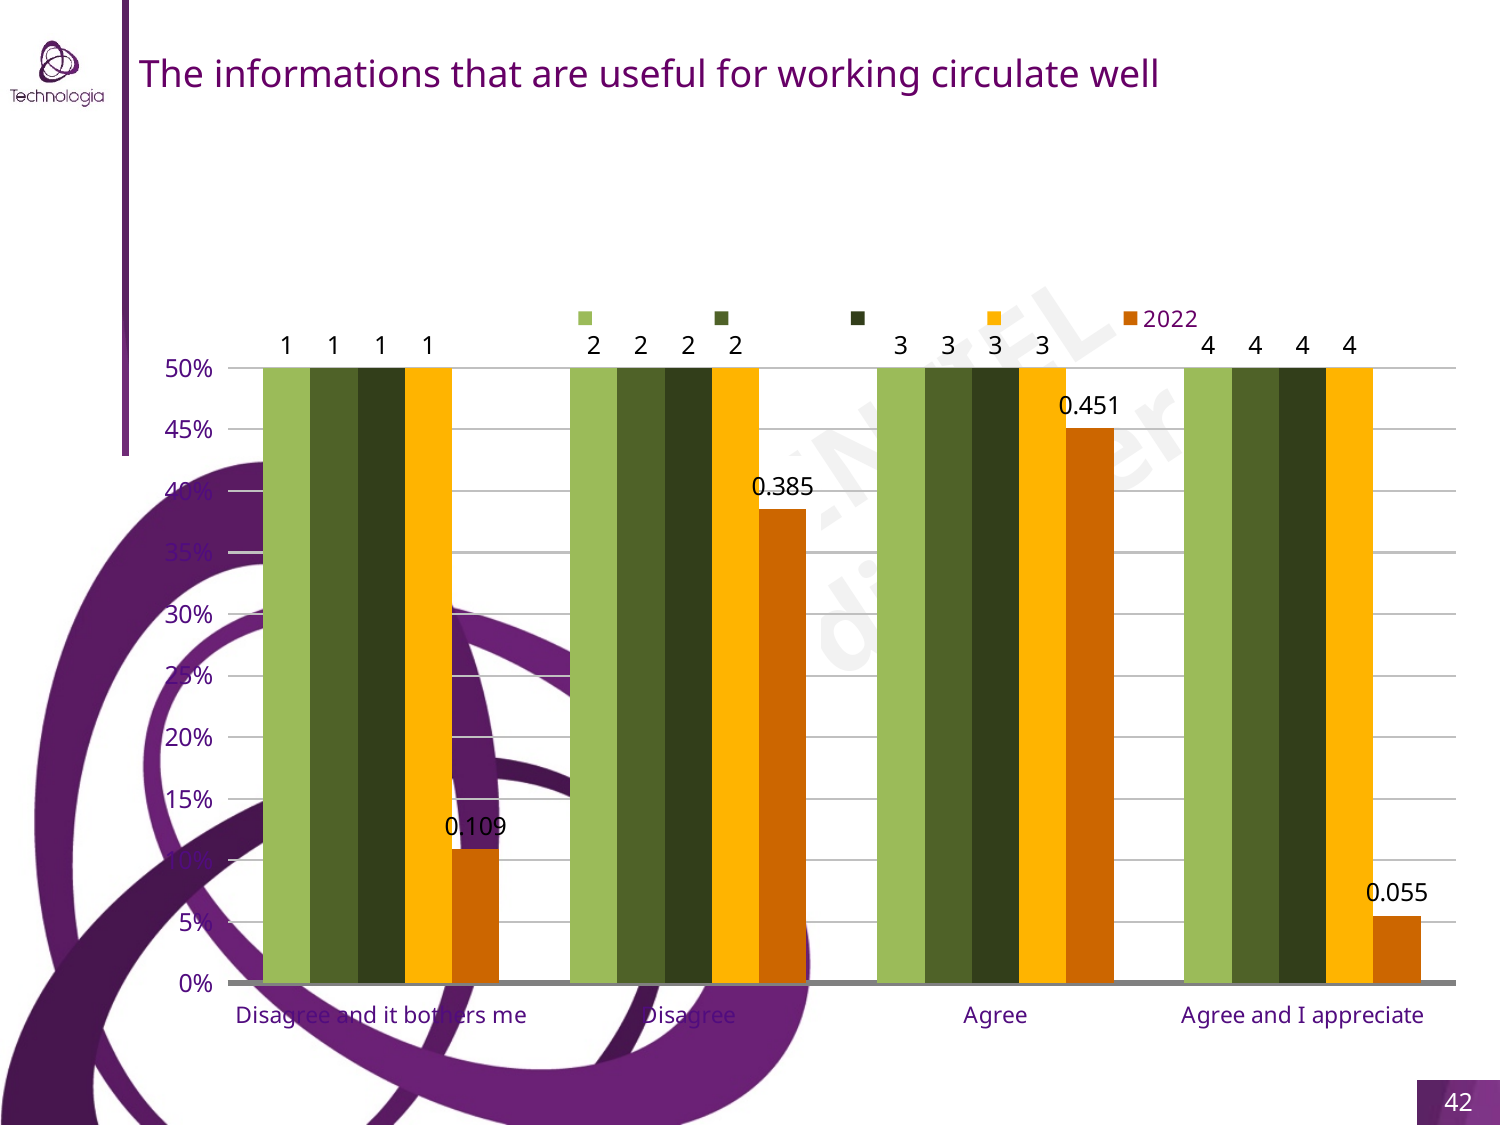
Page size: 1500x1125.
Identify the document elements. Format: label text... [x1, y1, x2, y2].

picture [1417, 1080, 1500, 1125]
picture [0, 0, 821, 1125]
title The informations that are useful for working circulate well [123, 42, 1282, 185]
picture [0, 33, 113, 114]
chart [123, 215, 1460, 1083]
